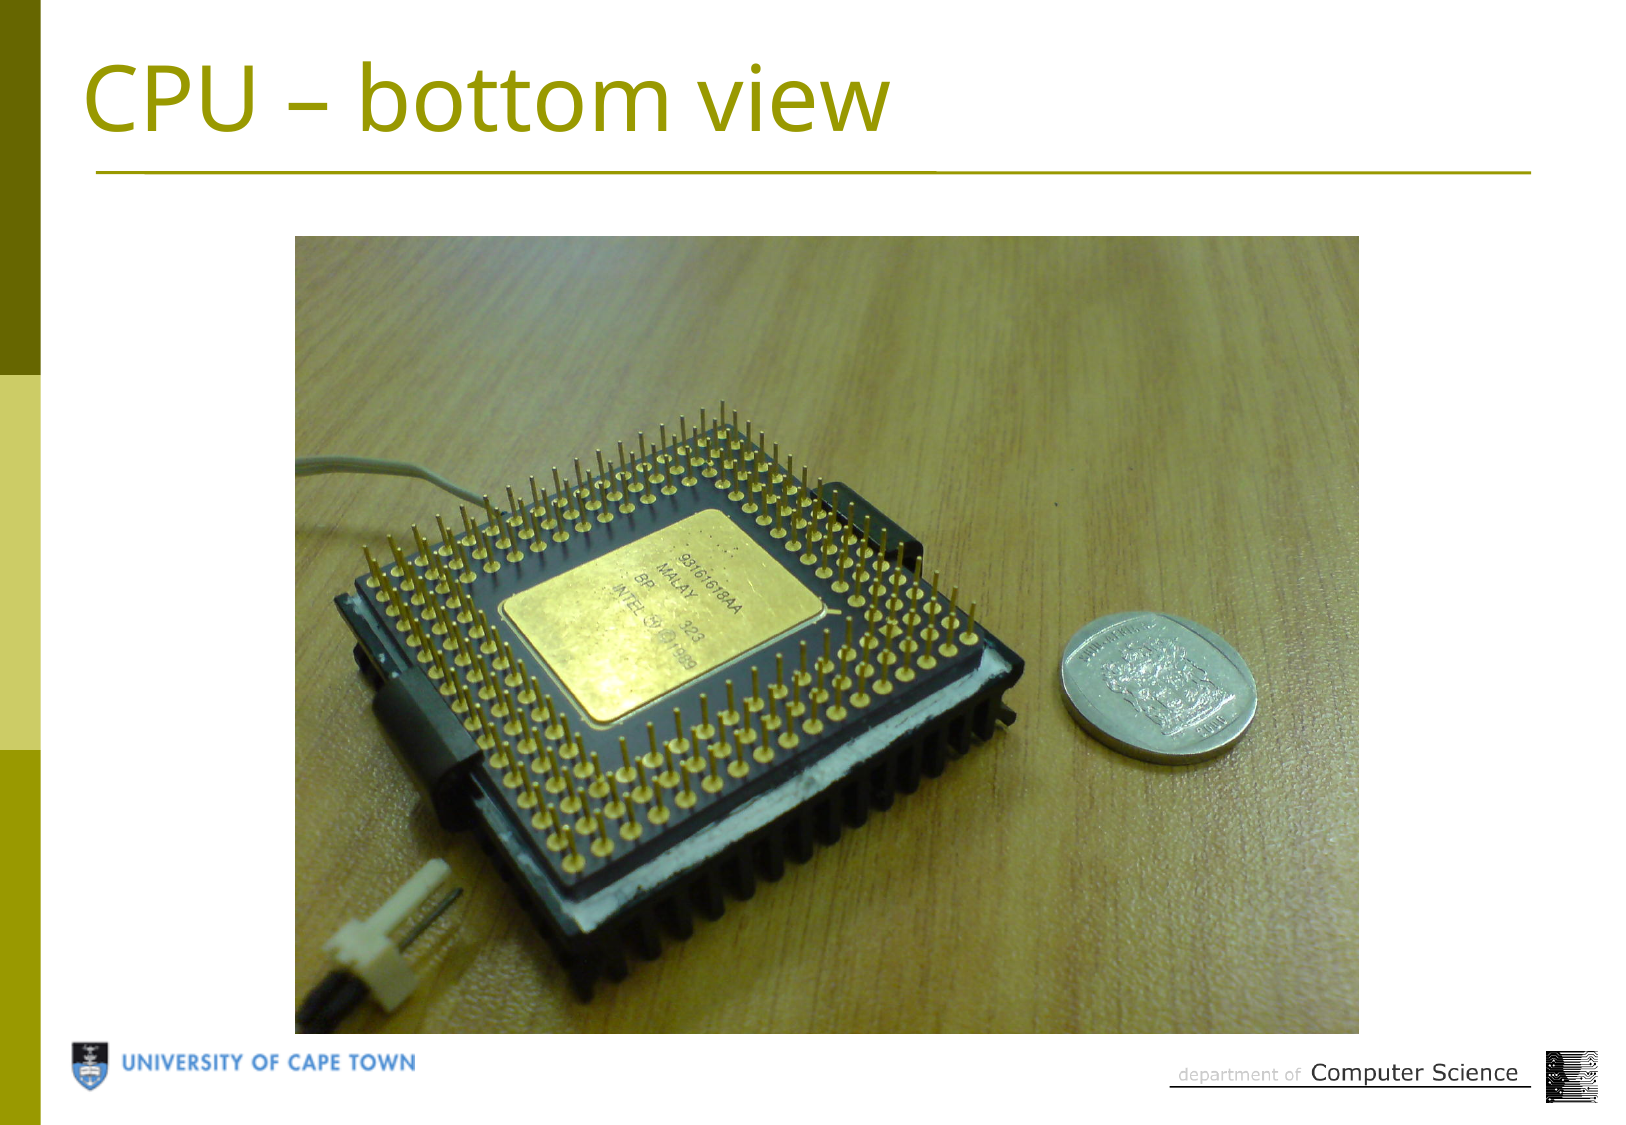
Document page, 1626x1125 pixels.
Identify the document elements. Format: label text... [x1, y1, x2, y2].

picture [1169, 1043, 1532, 1091]
picture [61, 236, 1359, 1103]
picture [1546, 1051, 1598, 1103]
title CPU – bottom view [81, 29, 1543, 172]
